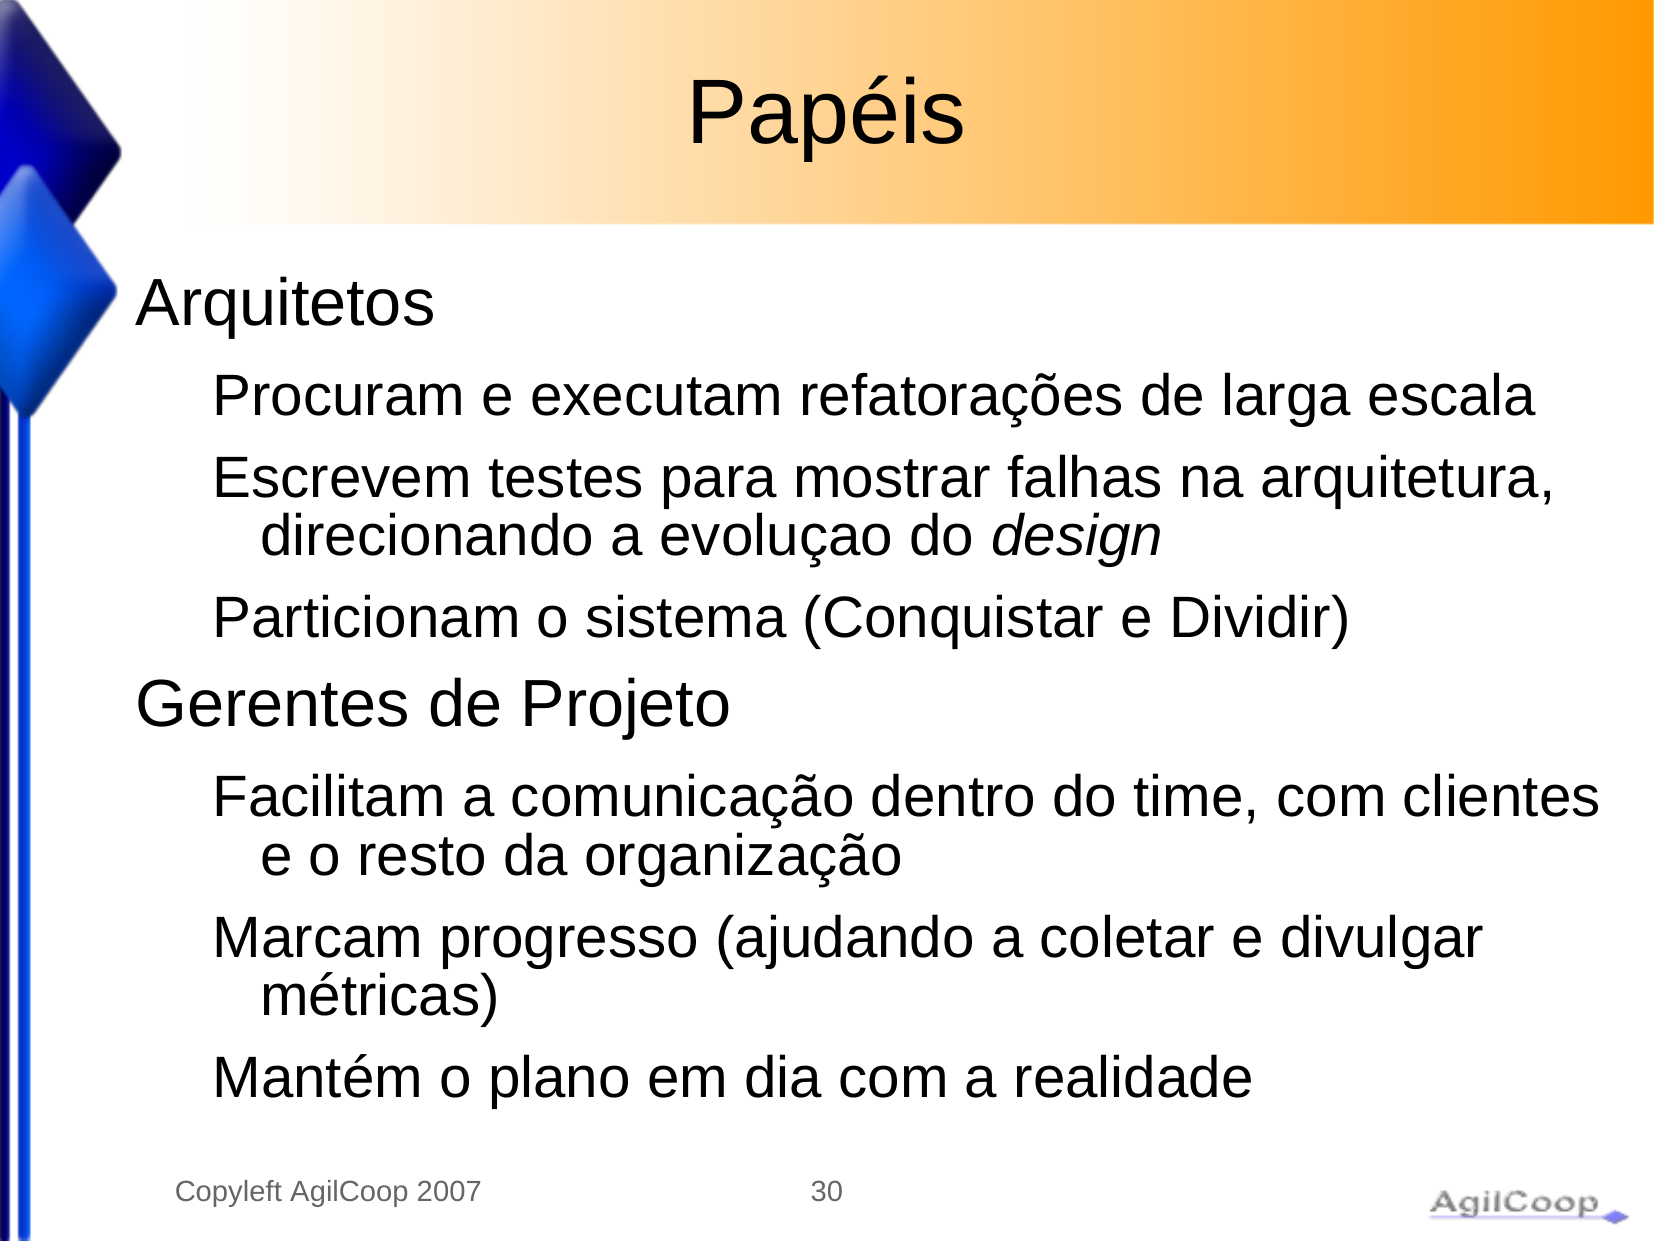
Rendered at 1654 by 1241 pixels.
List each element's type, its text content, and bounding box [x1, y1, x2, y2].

title Papéis [82, 8, 1571, 216]
picture [0, 0, 1654, 1241]
list Arquitetos Procuram e executam refatorações de larga escala Escrevem testes para mostrar falhas na arquitetura, direcionando a evoluçao do design Particionam o sistema (Conquistar e Dividir) Gerentes de Projeto Facilitam a comunicação dentro do time, com clientes e o resto da organização Marcam progresso (ajudando a coletar e divulgar métricas) Mantém o plano em dia com a realidade [118, 271, 1607, 1123]
